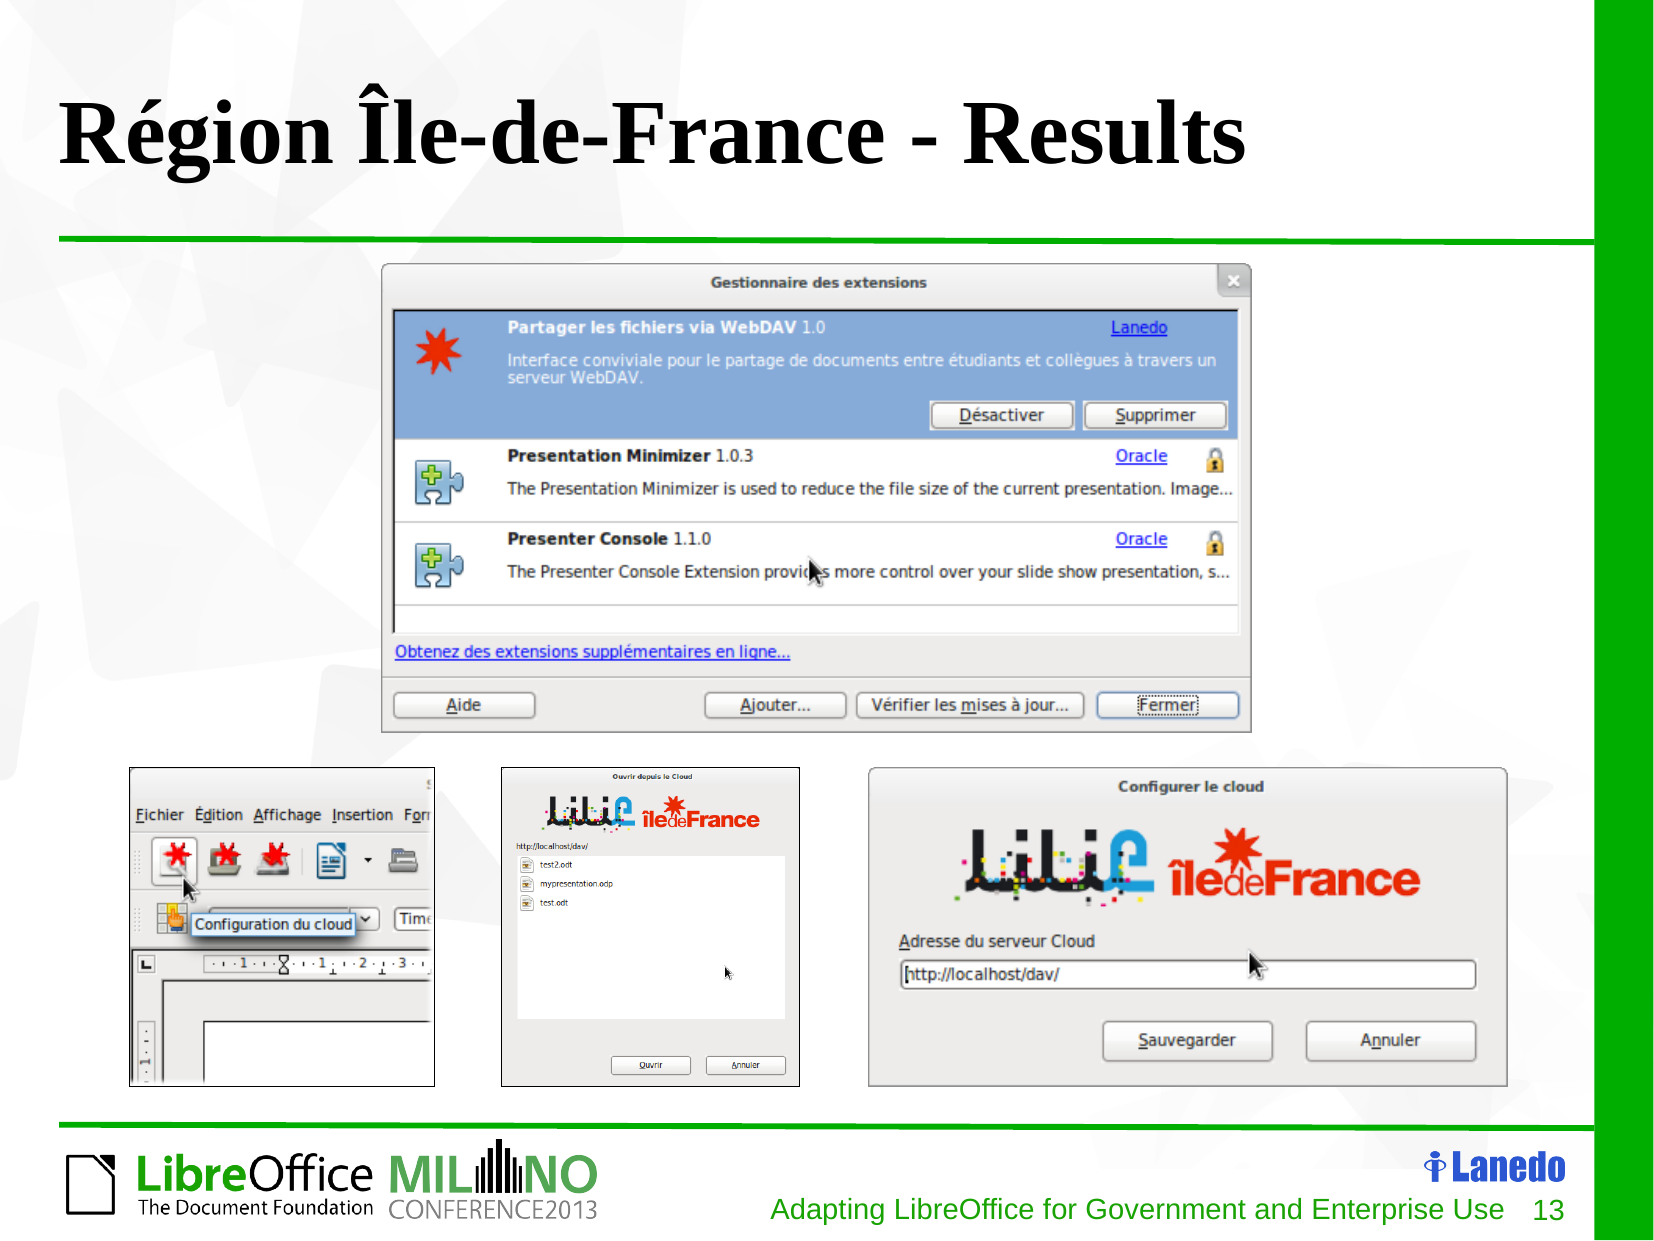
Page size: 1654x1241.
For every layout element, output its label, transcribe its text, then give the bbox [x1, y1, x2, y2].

picture [915, 1130, 1594, 1182]
picture [0, 0, 1594, 1125]
title Région Île-de-France - Results [59, 59, 1595, 207]
picture [41, 1126, 597, 1241]
